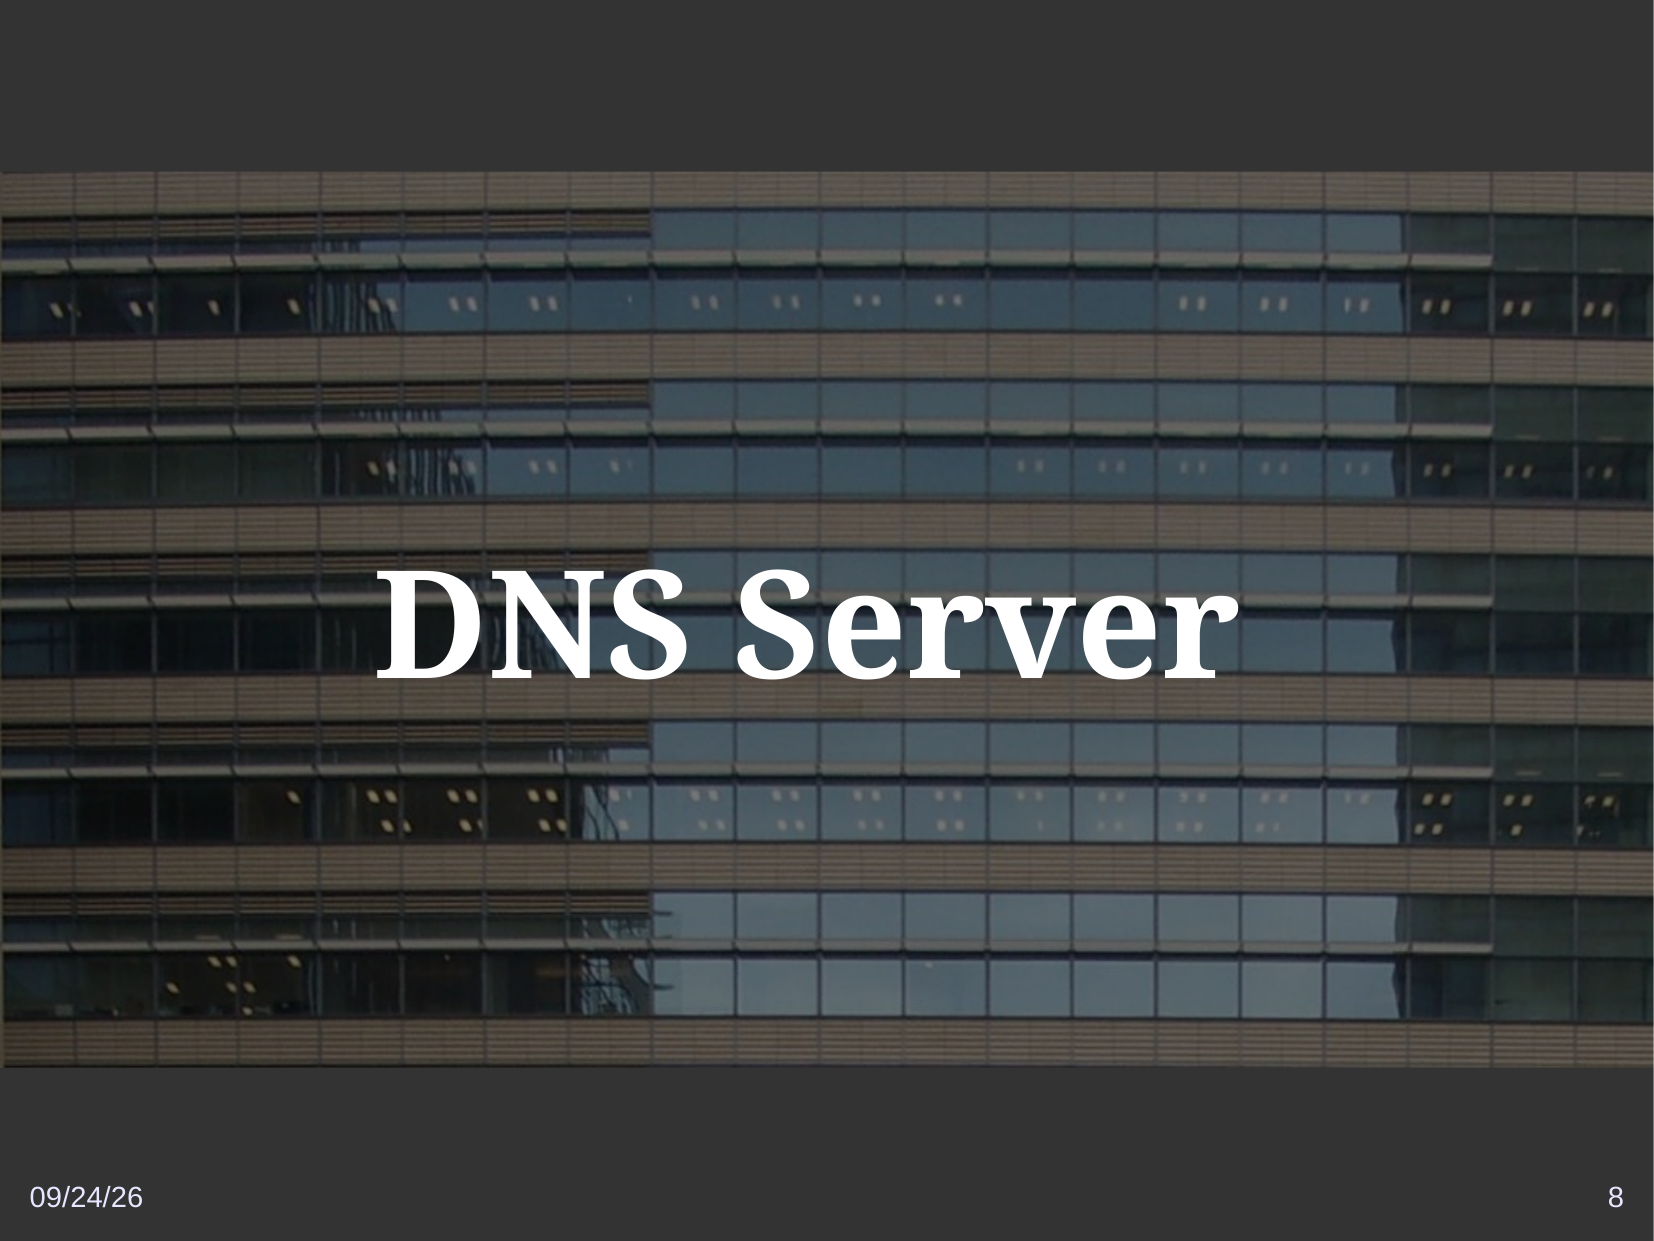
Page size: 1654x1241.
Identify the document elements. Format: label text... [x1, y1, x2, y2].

title DNS Server [29, 214, 1625, 1027]
picture [0, 0, 1654, 1241]
